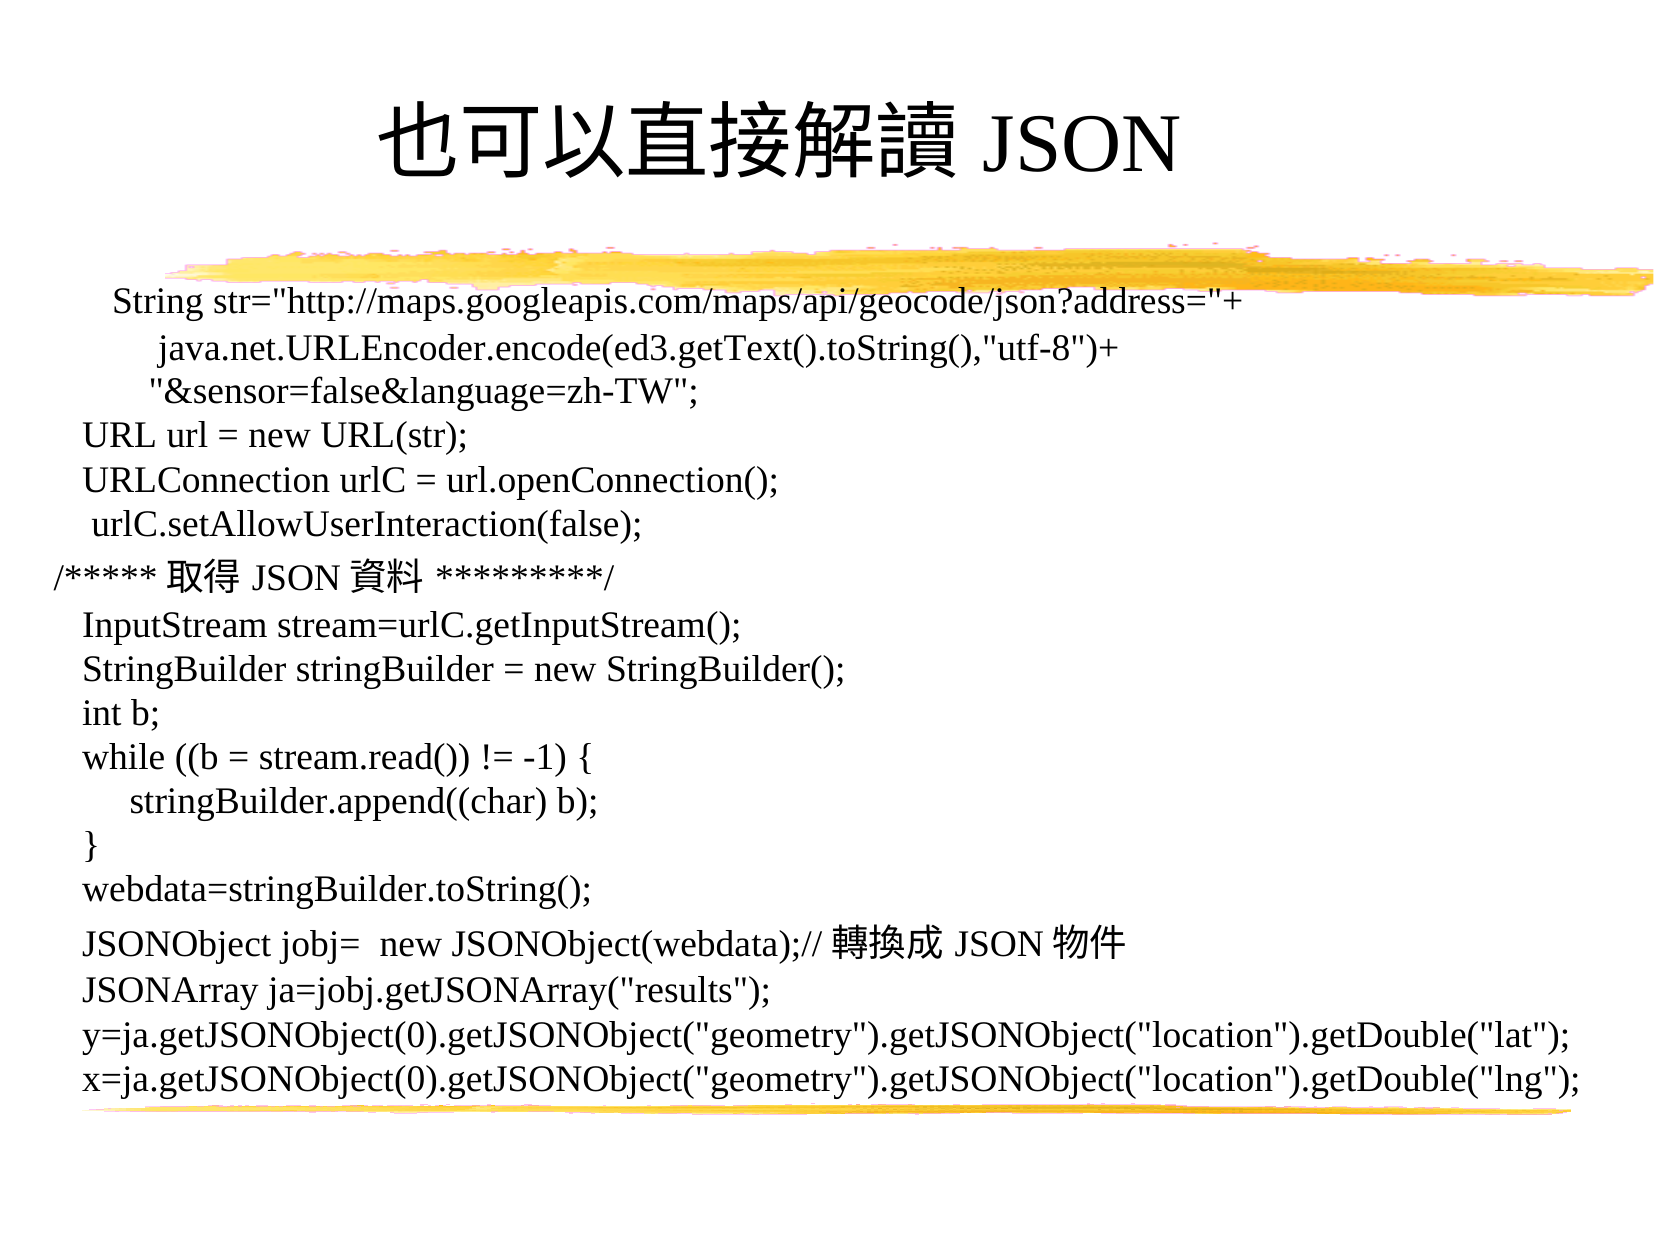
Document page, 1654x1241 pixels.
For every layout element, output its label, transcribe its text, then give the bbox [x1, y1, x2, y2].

picture [165, 237, 1654, 308]
title 也可以直接解讀JSON [76, 28, 1482, 235]
picture [82, 1102, 1571, 1117]
text_box String str="http://maps.googleapis.com/maps/api/geocode/json?address="+ java.net.URLEncoder.encode(ed3.getText().toString(),"utf-8")+ "&sensor=false&language=zh-TW"; URL url = new URL(str); URLConnection urlC = url.openConnection(); urlC.setAllowUserInteraction(false); /*****取得JSON資料*********/ InputStream stream=urlC.getInputStream(); StringBuilder stringBuilder = new StringBuilder(); int b; while ((b = stream.read()) != -1) { stringBuilder.append((char) b); } webdata=stringBuilder.toString(); JSONObject jobj= new JSONObject(webdata);//轉換成JSON物件 JSONArray ja=jobj.getJSONArray("results"); y=ja.getJSONObject(0).getJSONObject("geometry").getJSONObject("location").getDouble("lat"); x=ja.getJSONObject(0).getJSONObject("geometry").getJSONObject("location").getDouble("lng"); [0, 265, 1583, 1069]
